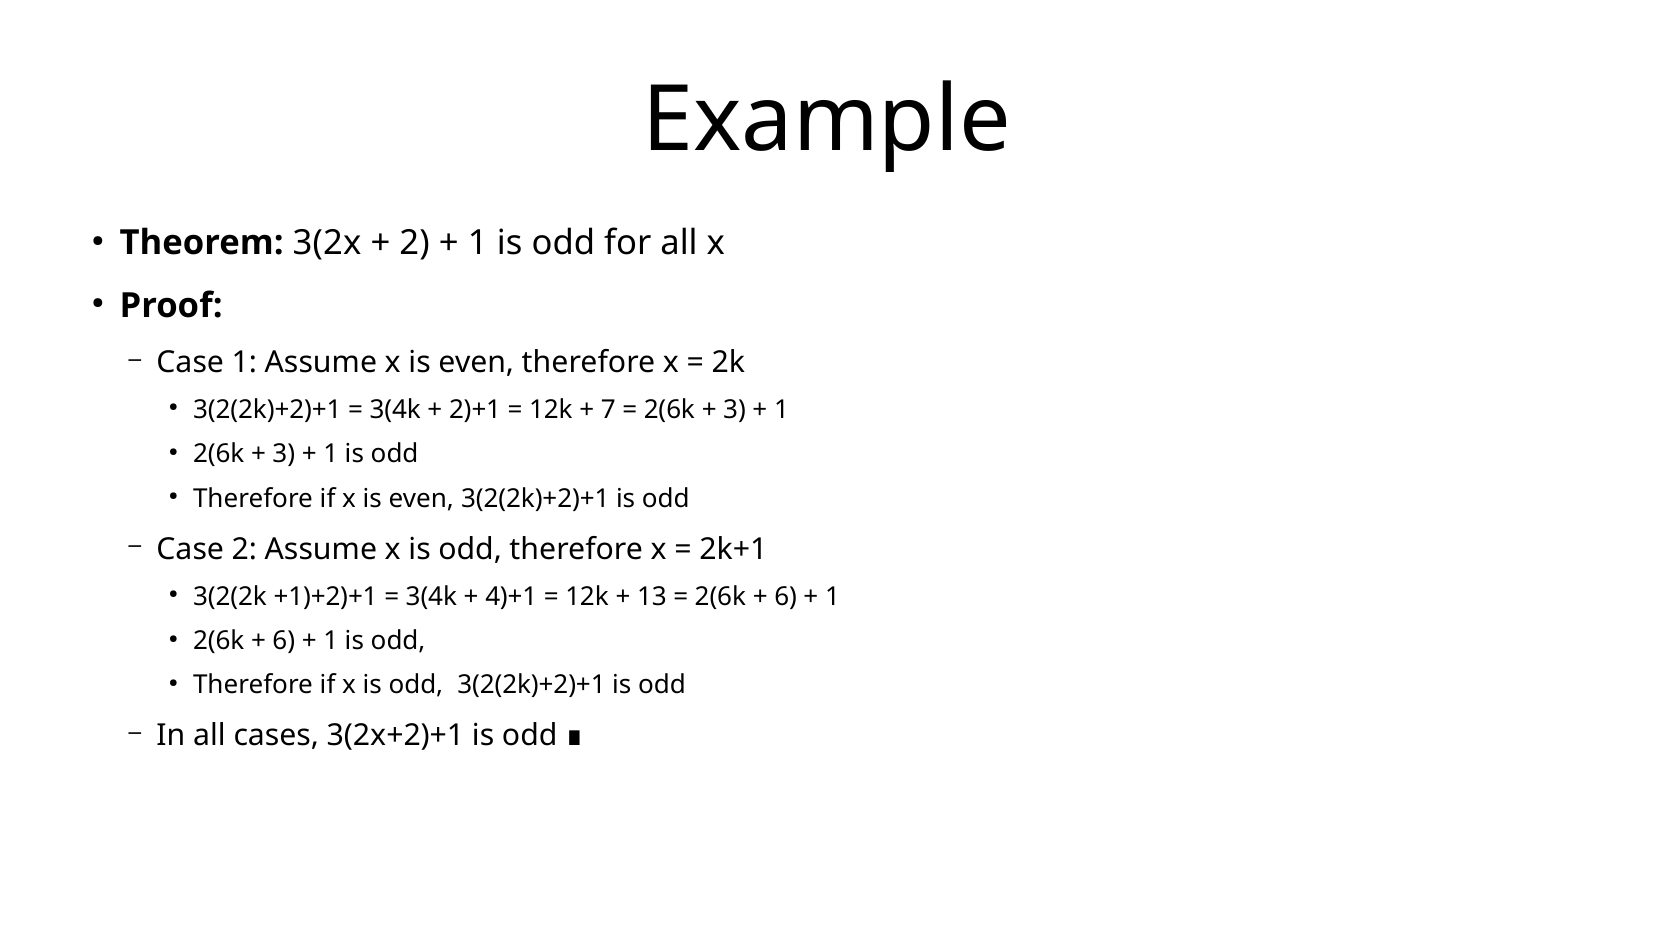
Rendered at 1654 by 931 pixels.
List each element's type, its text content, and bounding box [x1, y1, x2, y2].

title Example [82, 37, 1571, 193]
list Theorem: 3(2x + 2) + 1 is odd for all x Proof: Case 1: Assume x is even, therefore x = 2k 3(2(2k)+2)+1 = 3(4k + 2)+1 = 12k + 7 = 2(6k + 3) + 1 2(6k + 3) + 1 is odd Therefore if x is even, 3(2(2k)+2)+1 is odd Case 2: Assume x is odd, therefore x = 2k+1 3(2(2k +1)+2)+1 = 3(4k + 4)+1 = 12k + 13 = 2(6k + 6) + 1 2(6k + 6) + 1 is odd, Therefore if x is odd, 3(2(2k)+2)+1 is odd In all cases, 3(2x+2)+1 is odd ∎ [82, 217, 1571, 758]
